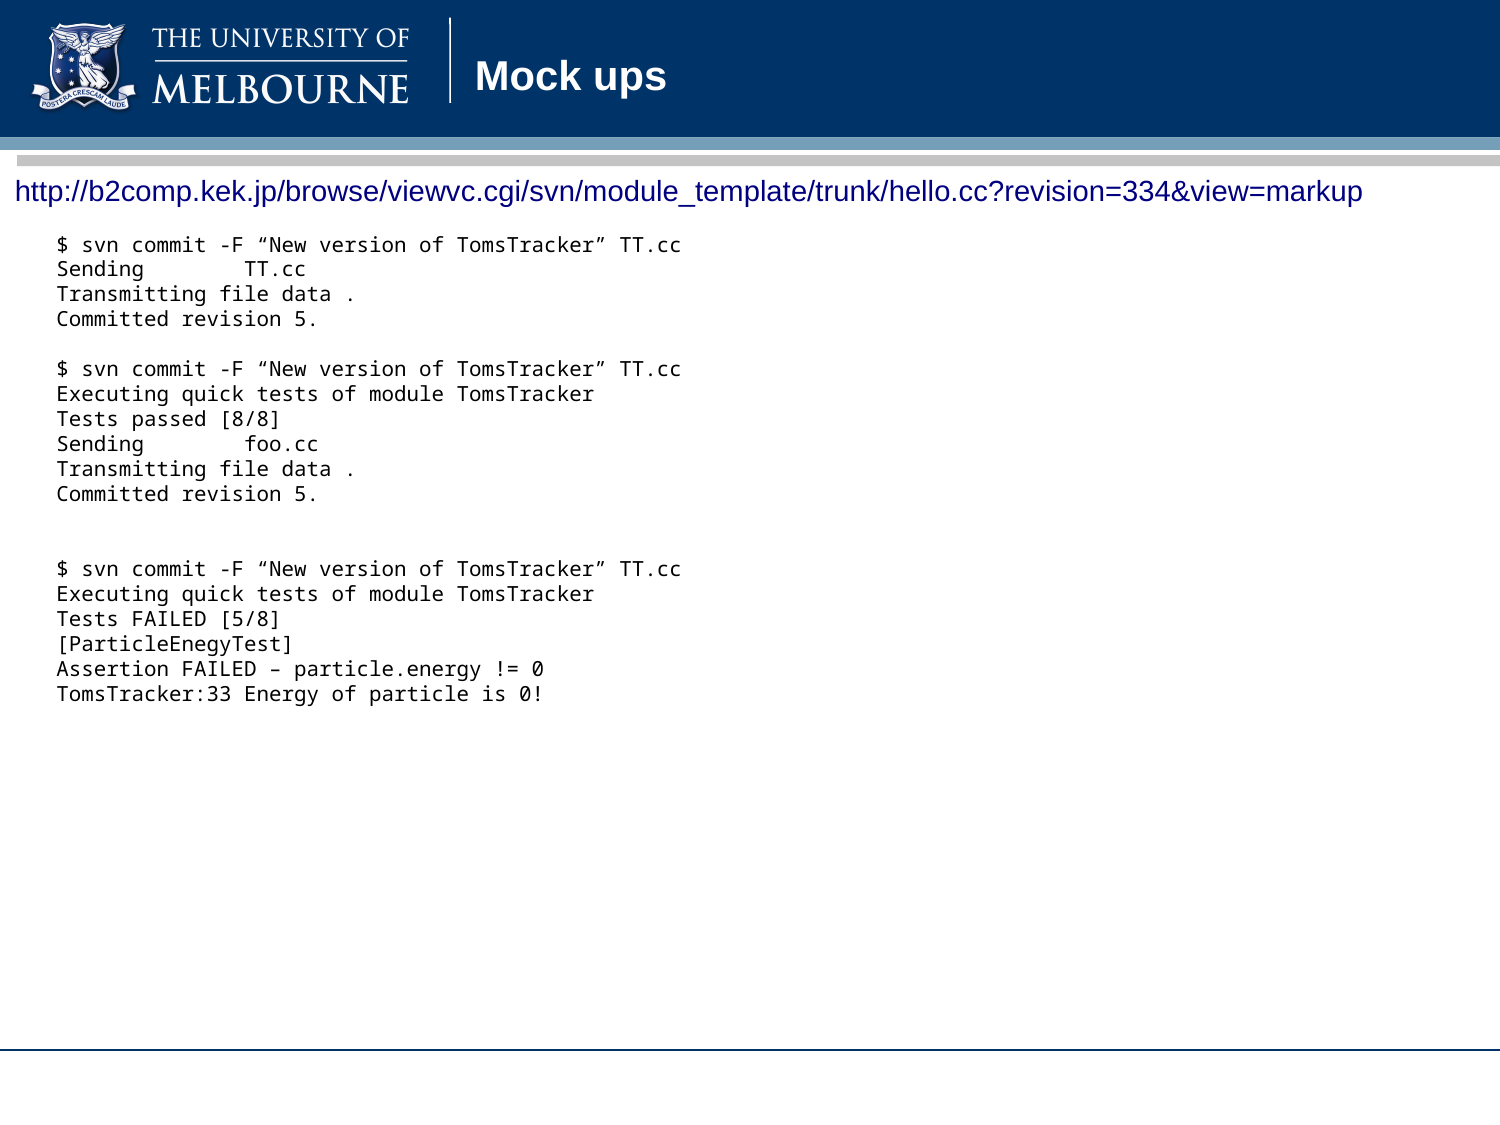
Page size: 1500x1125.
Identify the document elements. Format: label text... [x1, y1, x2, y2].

text_box $ svn commit -F “New version of TomsTracker” TT.cc Sending TT.cc Transmitting file data . Committed revision 5. $ svn commit -F “New version of TomsTracker” TT.cc Executing quick tests of module TomsTracker Tests passed [8/8] Sending foo.cc Transmitting file data . Committed revision 5. $ svn commit -F “New version of TomsTracker” TT.cc Executing quick tests of module TomsTracker Tests FAILED [5/8] [ParticleEnegyTest] Assertion FAILED – particle.energy != 0 TomsTracker:33 Energy of particle is 0! [41, 301, 768, 764]
text_box http://b2comp.kek.jp/browse/viewvc.cgi/svn/module_template/trunk/hello.cc?revision=334&view=markup [0, 165, 1500, 301]
picture [24, 17, 413, 119]
title Mock ups [474, 19, 1450, 133]
picture [87, 150, 229, 155]
